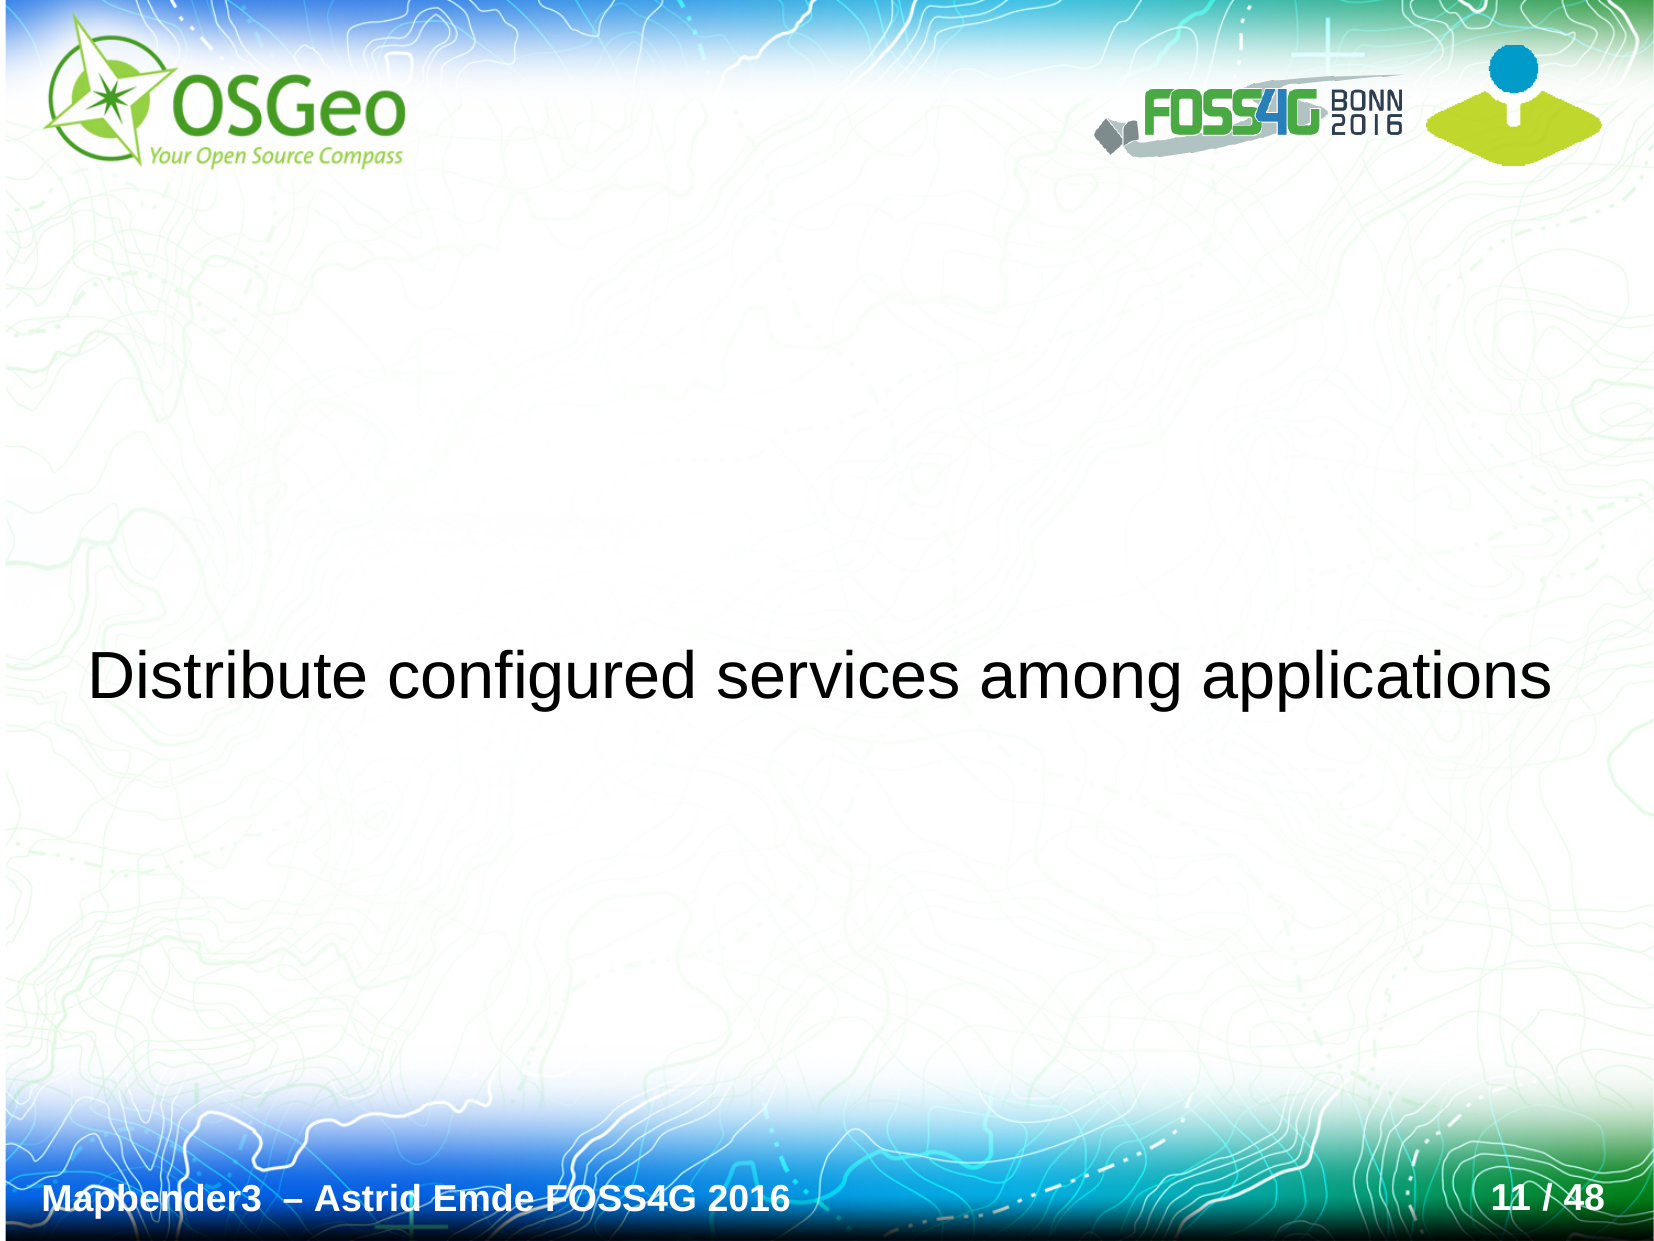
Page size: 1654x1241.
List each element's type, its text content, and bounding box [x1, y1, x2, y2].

picture [5, 0, 1654, 1241]
subtitle Distribute configured services among applications [76, 177, 1565, 1173]
